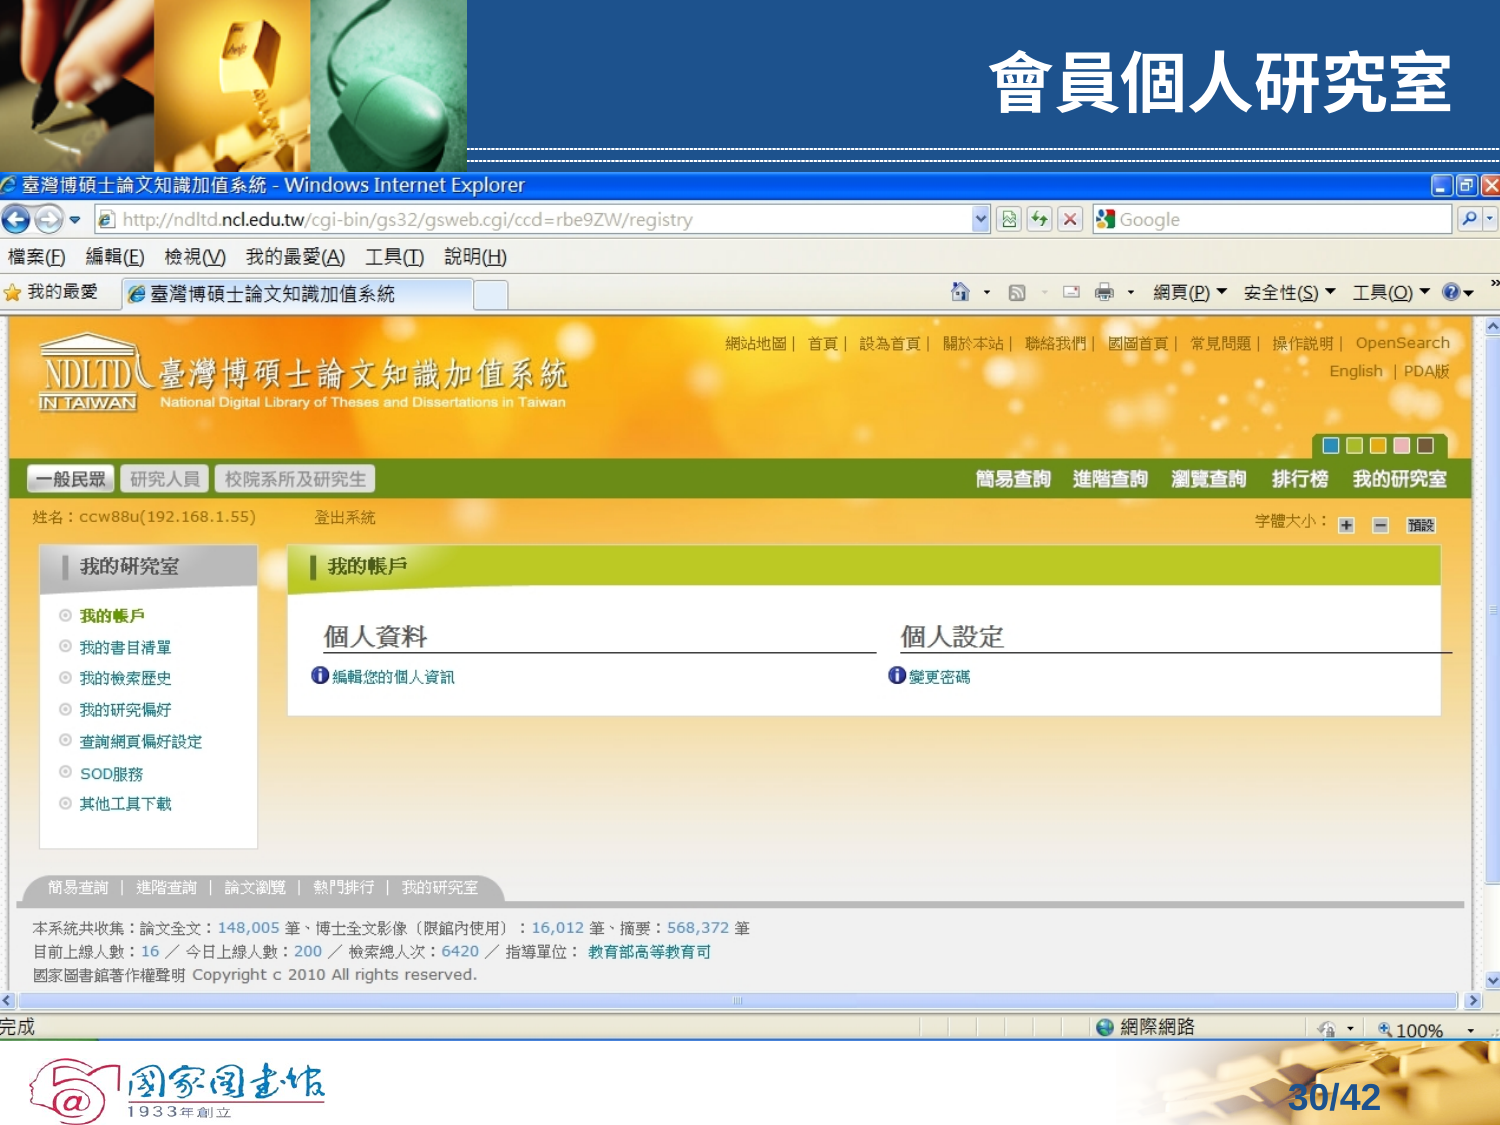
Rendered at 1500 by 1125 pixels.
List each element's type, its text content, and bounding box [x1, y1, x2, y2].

picture [0, 172, 1500, 1041]
picture [29, 1058, 325, 1125]
title 會員個人研究室 [469, 24, 1470, 138]
